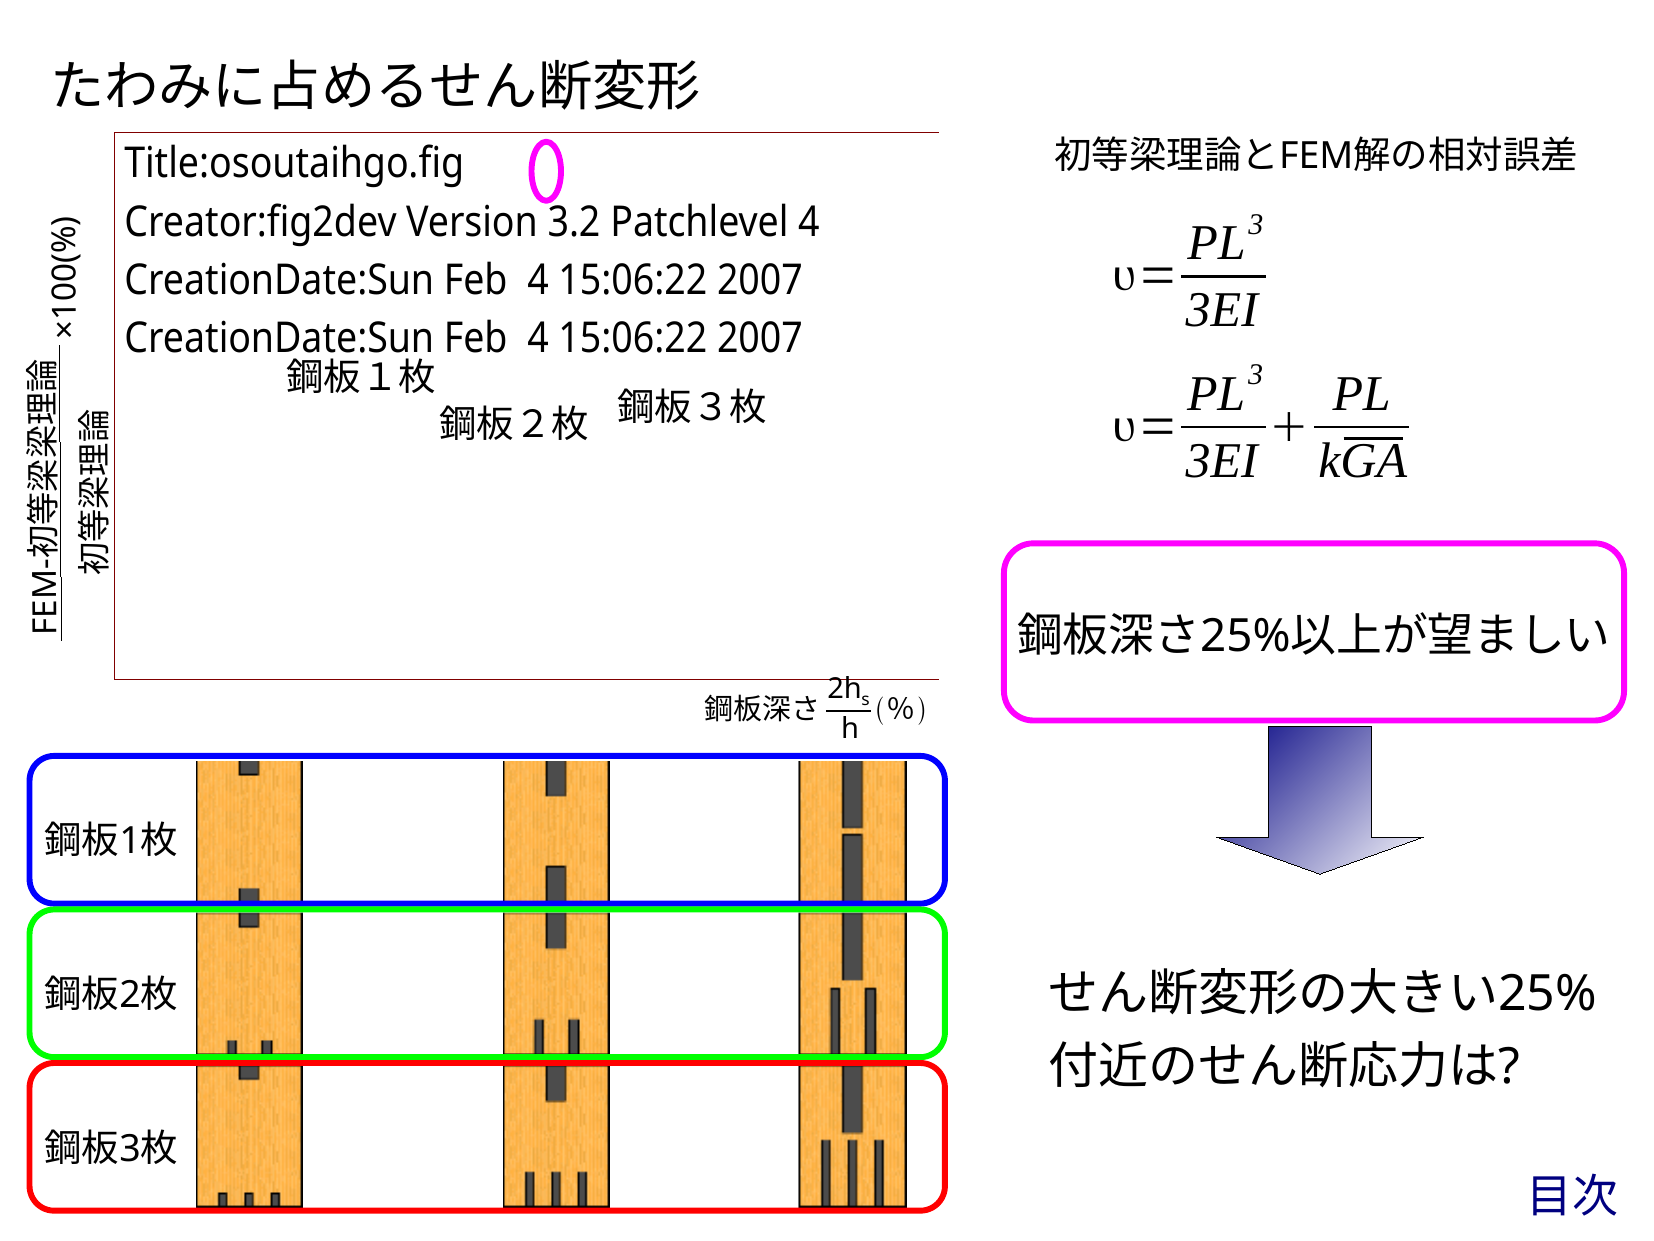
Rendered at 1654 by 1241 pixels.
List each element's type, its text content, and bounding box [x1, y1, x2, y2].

text_box 鋼板１枚 [271, 339, 479, 396]
text_box FEM-初等梁梁理論 [7, 266, 62, 651]
picture [797, 761, 907, 900]
chart [1105, 356, 1418, 491]
chart [696, 673, 934, 746]
text_box [1216, 726, 1424, 875]
text_box ×100(%) [31, 147, 85, 355]
text_box 鋼板２枚 [424, 387, 609, 443]
text_box 鋼板3枚 [33, 1110, 207, 1167]
picture [196, 913, 303, 1054]
text_box 初等梁理論 [59, 354, 112, 591]
picture [503, 761, 610, 900]
picture [503, 913, 610, 1054]
text_box 鋼板深さ25%以上が望ましい [1003, 543, 1625, 721]
text_box せん断変形の大きい25% 付近のせん断応力は? [1033, 945, 1620, 1069]
picture [196, 761, 303, 900]
text_box 鋼板1枚 [33, 803, 207, 859]
picture [797, 913, 907, 1054]
picture [797, 1066, 907, 1207]
picture [196, 1066, 303, 1207]
text_box 初等梁理論とFEM解の相対誤差 [1039, 118, 1630, 174]
text_box 鋼板３枚 [602, 369, 787, 426]
text_box 目次 [1511, 1151, 1654, 1217]
picture [112, 129, 939, 680]
picture [503, 1066, 610, 1207]
chart [1105, 206, 1275, 340]
text_box たわみに占めるせん断変形 [35, 35, 892, 110]
text_box 鋼板2枚 [33, 956, 207, 1013]
